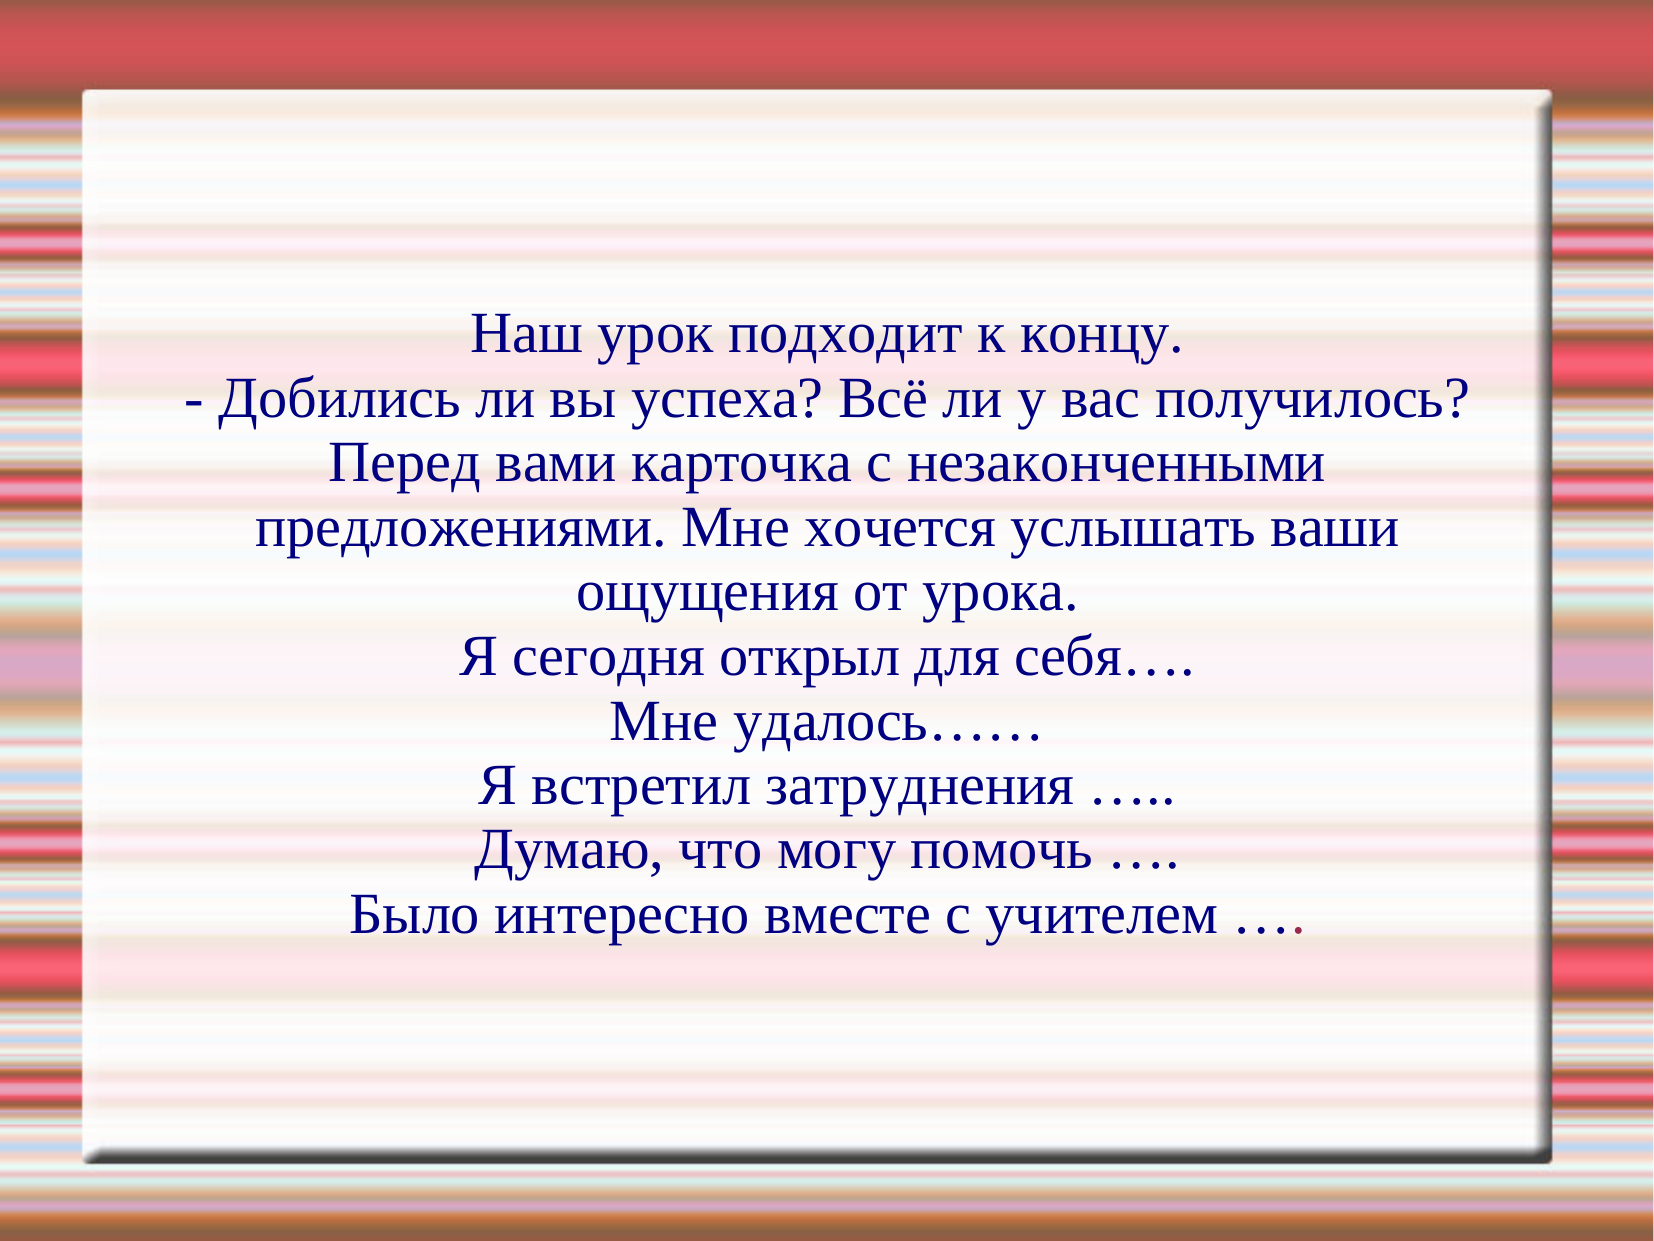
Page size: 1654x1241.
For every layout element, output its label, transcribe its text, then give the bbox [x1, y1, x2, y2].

picture [0, 0, 1654, 1241]
subtitle Наш урок подходит к концу. - Добились ли вы успеха? Всё ли у вас получилось? Перед вами карточка с незаконченными предложениями. Мне хочется услышать ваши ощущения от урока. Я сегодня открыл для себя…. Мне удалось…… Я встретил затруднения ….. Думаю, что могу помочь …. Было интересно вместе с учителем …. [121, 114, 1534, 1132]
